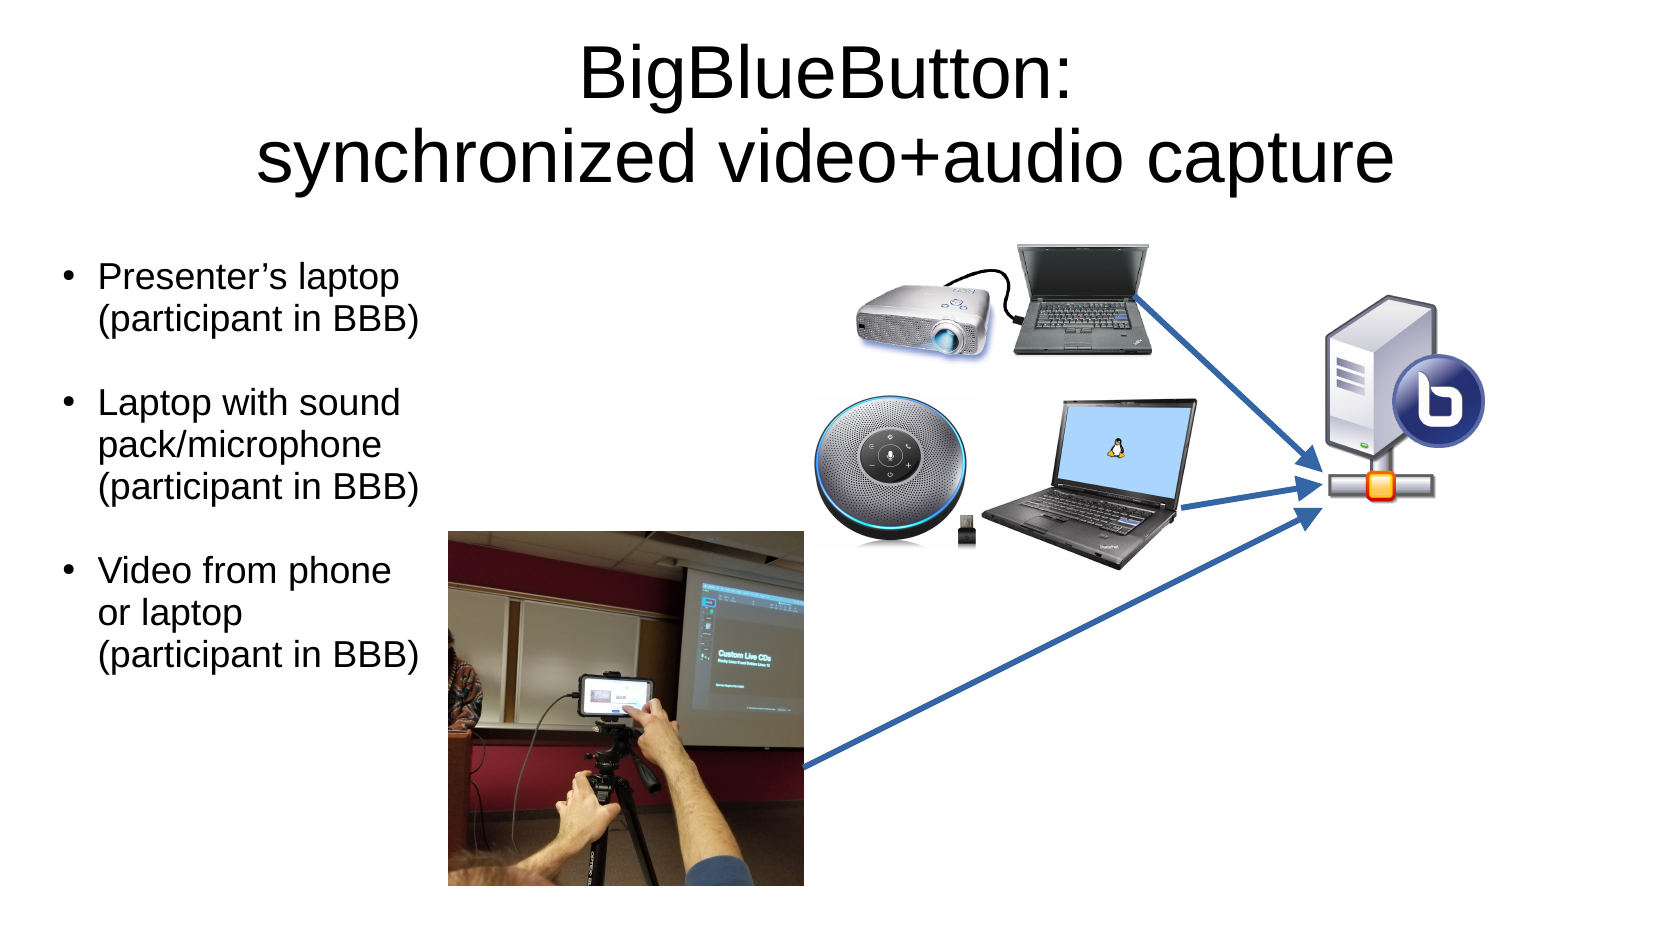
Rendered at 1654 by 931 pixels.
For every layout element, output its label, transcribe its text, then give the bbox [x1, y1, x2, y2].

picture [1275, 292, 1489, 508]
picture [850, 236, 1158, 370]
text_box Presenter’s laptop (participant in BBB) Laptop with sound pack/microphone (participant in BBB) Video from phone or laptop (participant in BBB) [47, 248, 449, 839]
picture [448, 531, 804, 886]
picture [814, 389, 1205, 574]
title BigBlueButton: synchronized video+audio capture [82, 30, 1571, 199]
